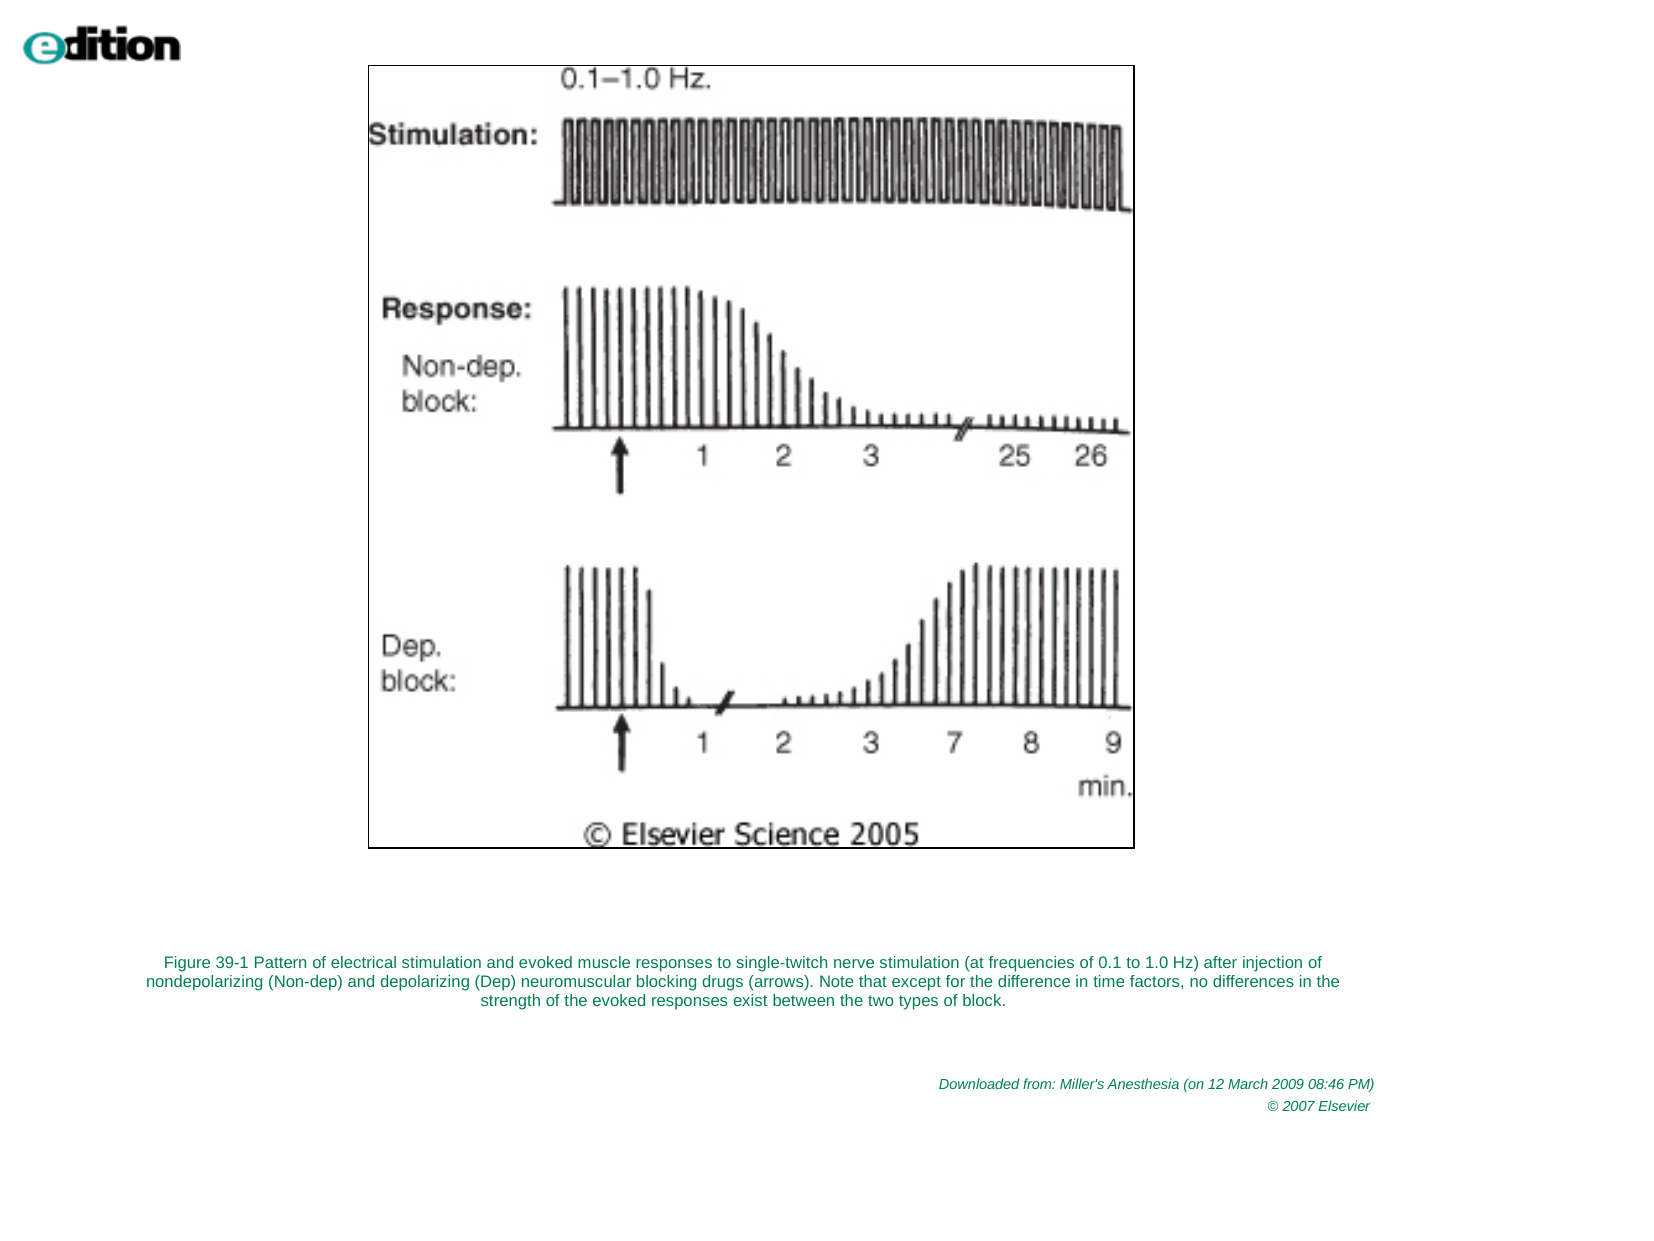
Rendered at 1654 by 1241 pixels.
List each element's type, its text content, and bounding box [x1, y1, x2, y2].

picture [369, 66, 1134, 848]
text_box Figure 39-1 Pattern of electrical stimulation and evoked muscle responses to single-twitch nerve stimulation (at frequencies of 0.1 to 1.0 Hz) after injection of nondepolarizing (Non-dep) and depolarizing (Dep) neuromuscular blocking drugs (arrows). Note that except for the difference in time factors, no differences in the strength of the evoked responses exist between the two types of block. [100, 945, 1388, 1018]
text_box © 2007 Elsevier [656, 1090, 1389, 1122]
text_box Downloaded from: Miller's Anesthesia (on 12 March 2009 08:46 PM) [657, 1069, 1390, 1101]
picture [17, 18, 181, 71]
